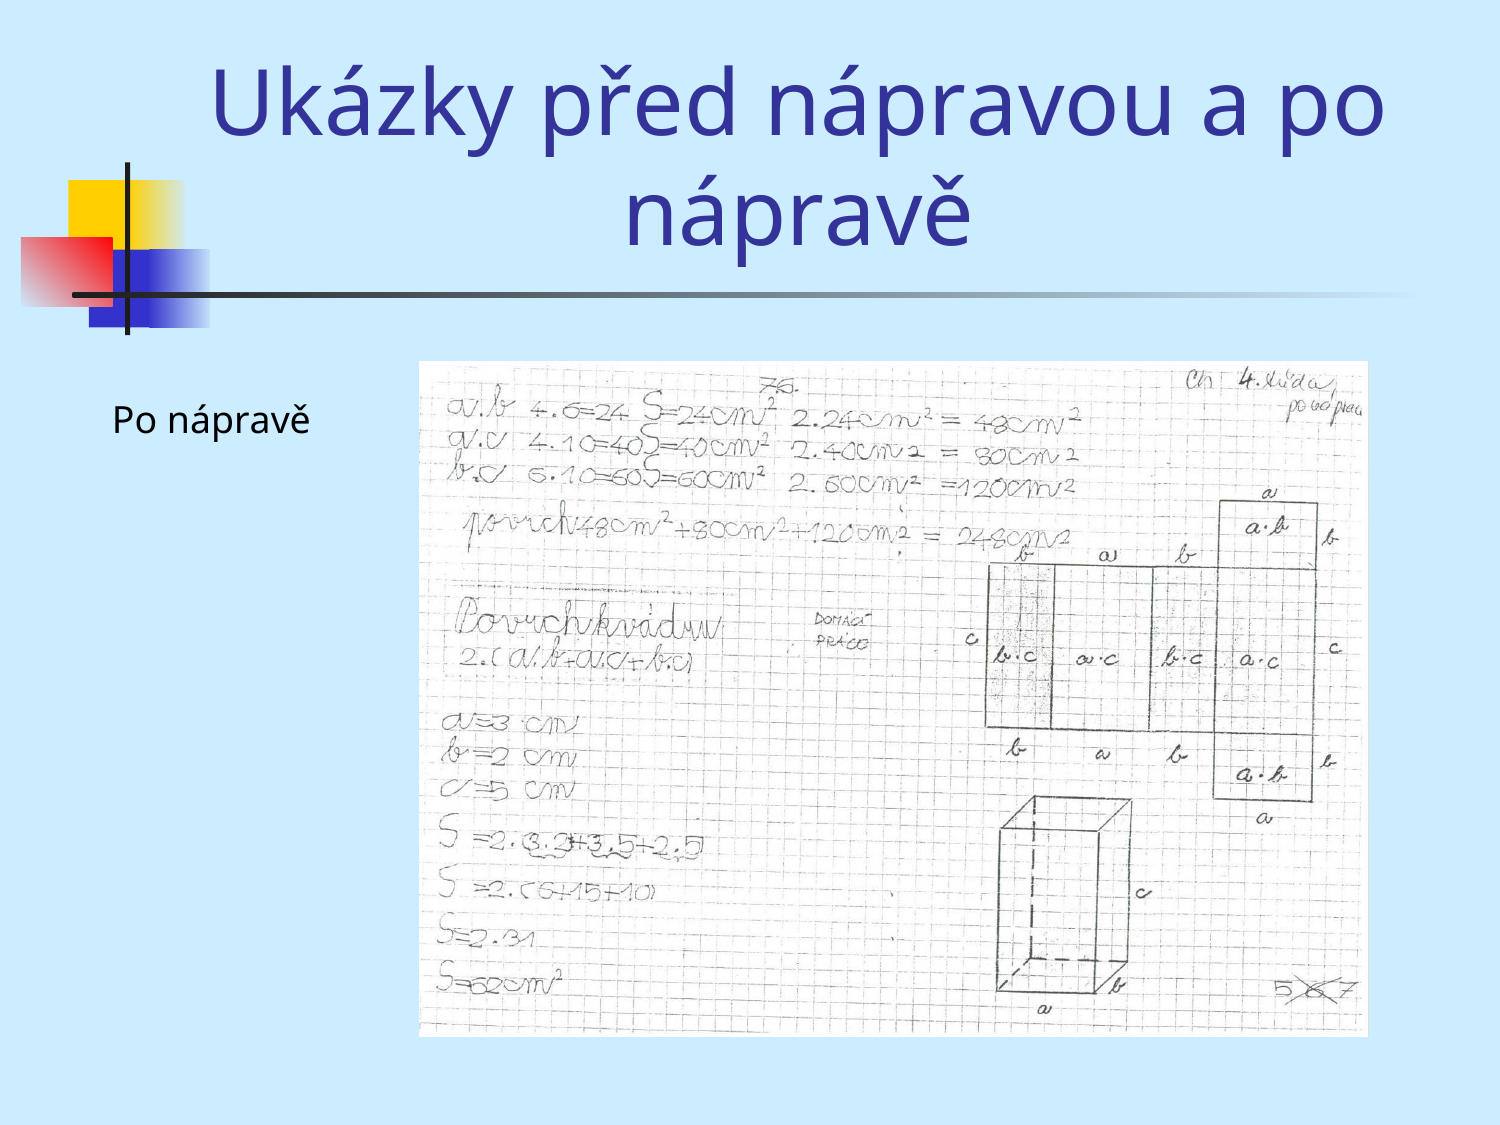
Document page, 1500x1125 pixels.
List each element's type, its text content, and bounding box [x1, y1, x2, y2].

title Ukázky před nápravou a po nápravě [159, 30, 1438, 271]
picture [419, 361, 1369, 1037]
text_box Po nápravě [97, 387, 327, 449]
